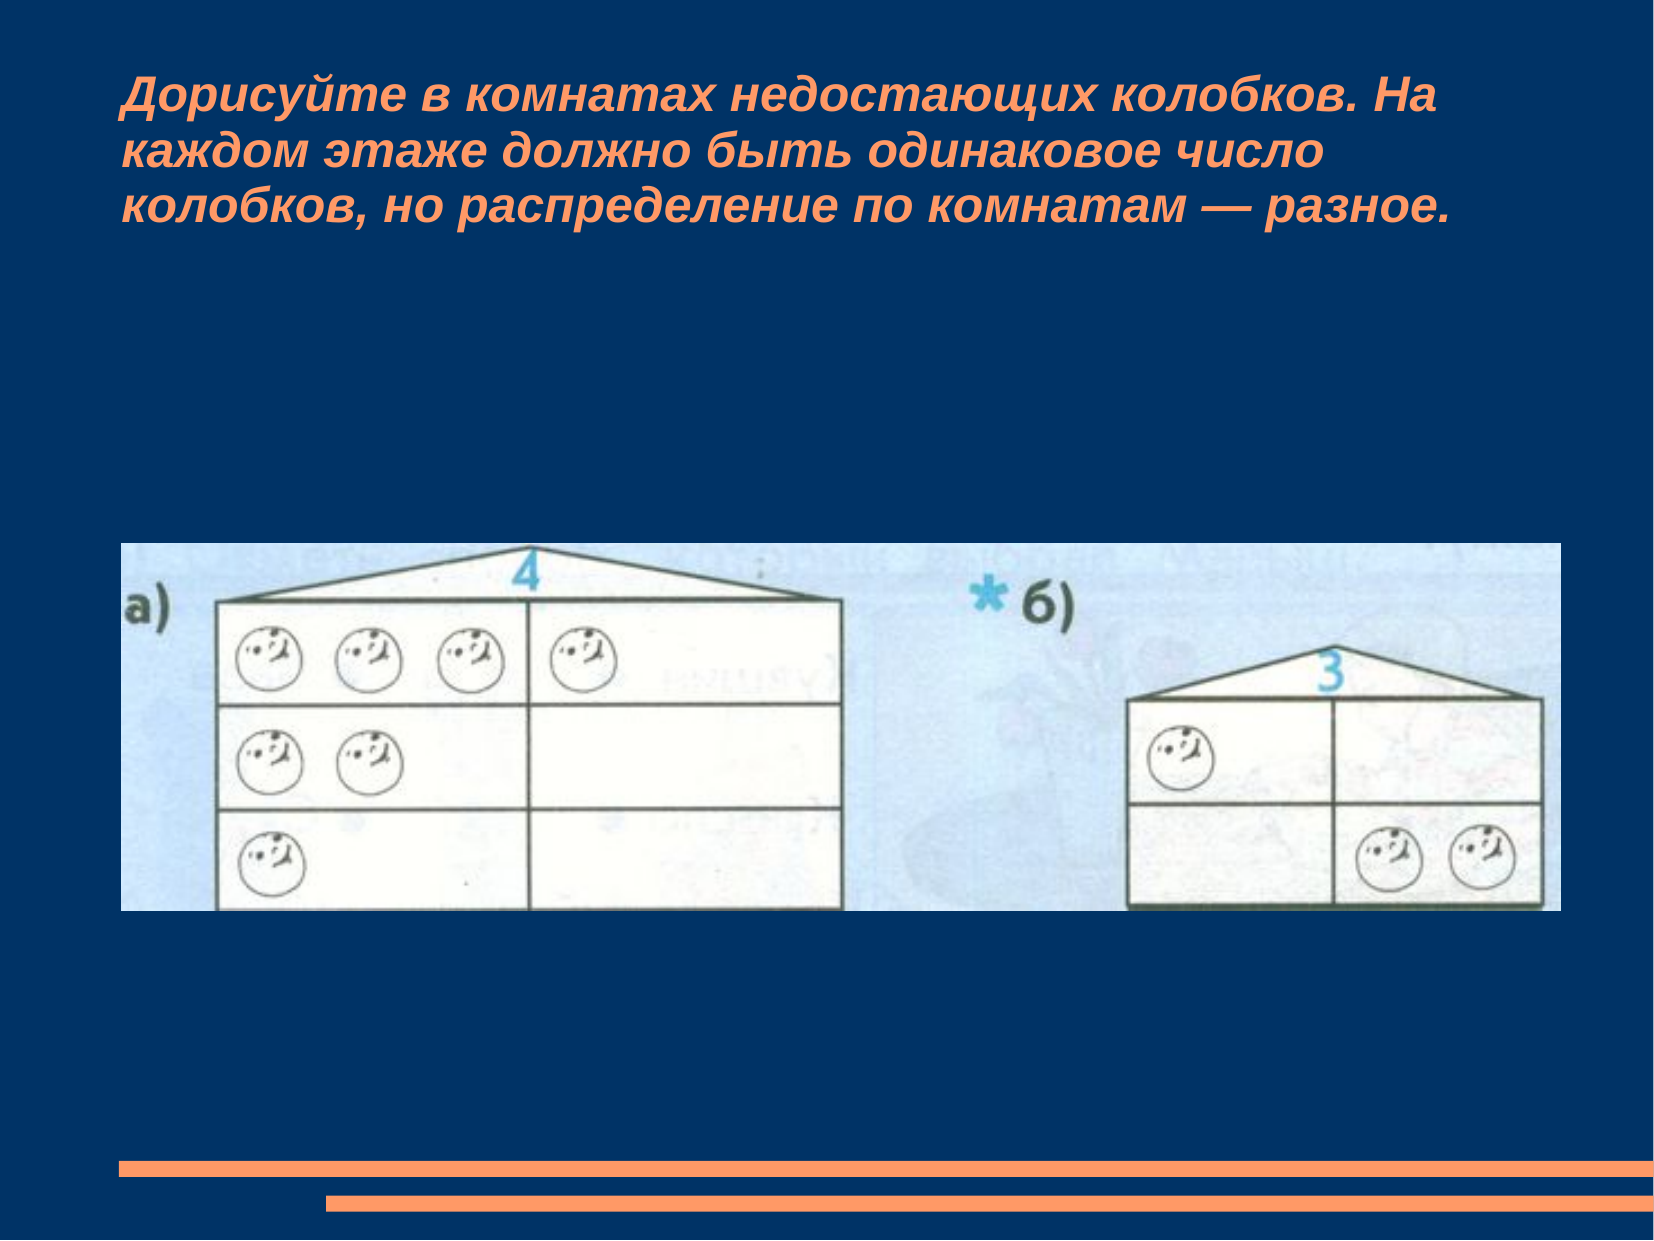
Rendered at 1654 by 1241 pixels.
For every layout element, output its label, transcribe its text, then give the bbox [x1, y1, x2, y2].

title Дорисуйте в комнатах недостающих колобков. На каждом этаже должно быть одинаковое число колобков, но распределение по комнатам — разное. [121, 46, 1534, 254]
picture [121, 543, 1561, 911]
